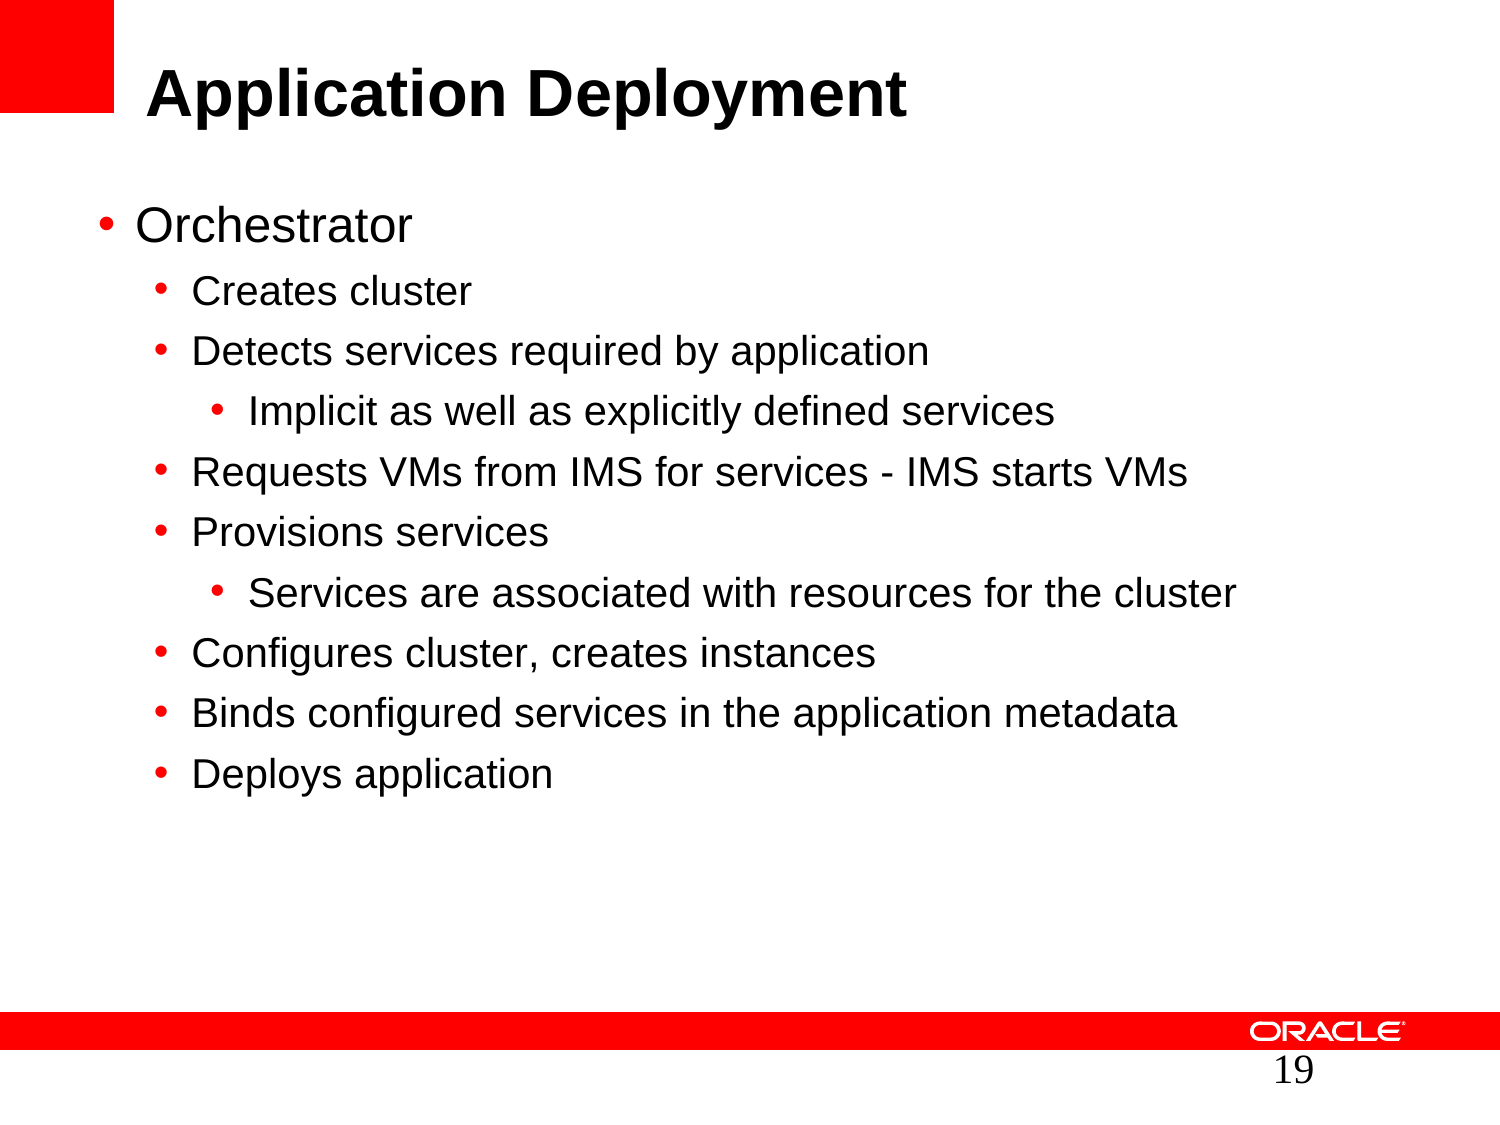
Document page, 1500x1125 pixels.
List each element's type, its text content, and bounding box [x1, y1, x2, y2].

picture [0, 0, 114, 113]
picture [0, 1012, 1500, 1050]
list Orchestrator Creates cluster Detects services required by application Implicit as well as explicitly defined services Requests VMs from IMS for services - IMS starts VMs Provisions services Services are associated with resources for the cluster Configures cluster, creates instances Binds configured services in the application metadata Deploys application [97, 192, 1335, 906]
title Application Deployment [145, 49, 1390, 205]
